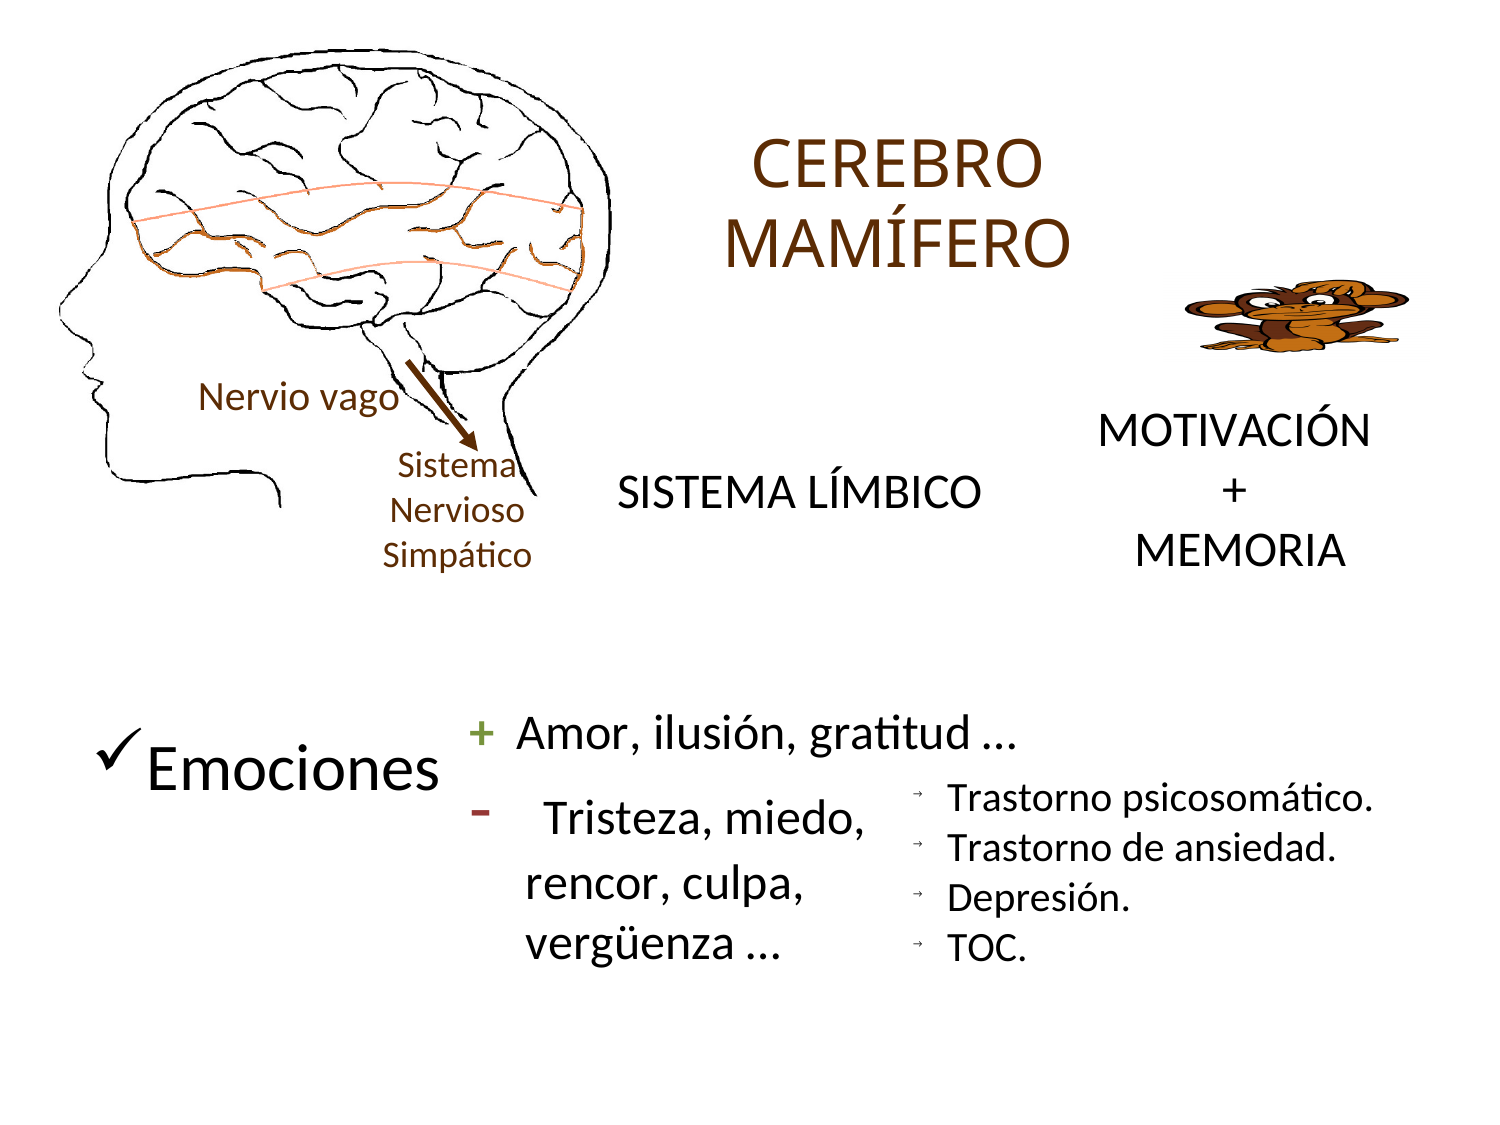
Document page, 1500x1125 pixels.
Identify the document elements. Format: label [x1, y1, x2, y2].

picture [21, 42, 634, 515]
picture [1163, 31, 1430, 362]
picture [475, 506, 485, 515]
picture [624, 479, 634, 491]
picture [510, 506, 520, 515]
picture [395, 505, 403, 515]
picture [418, 506, 427, 511]
